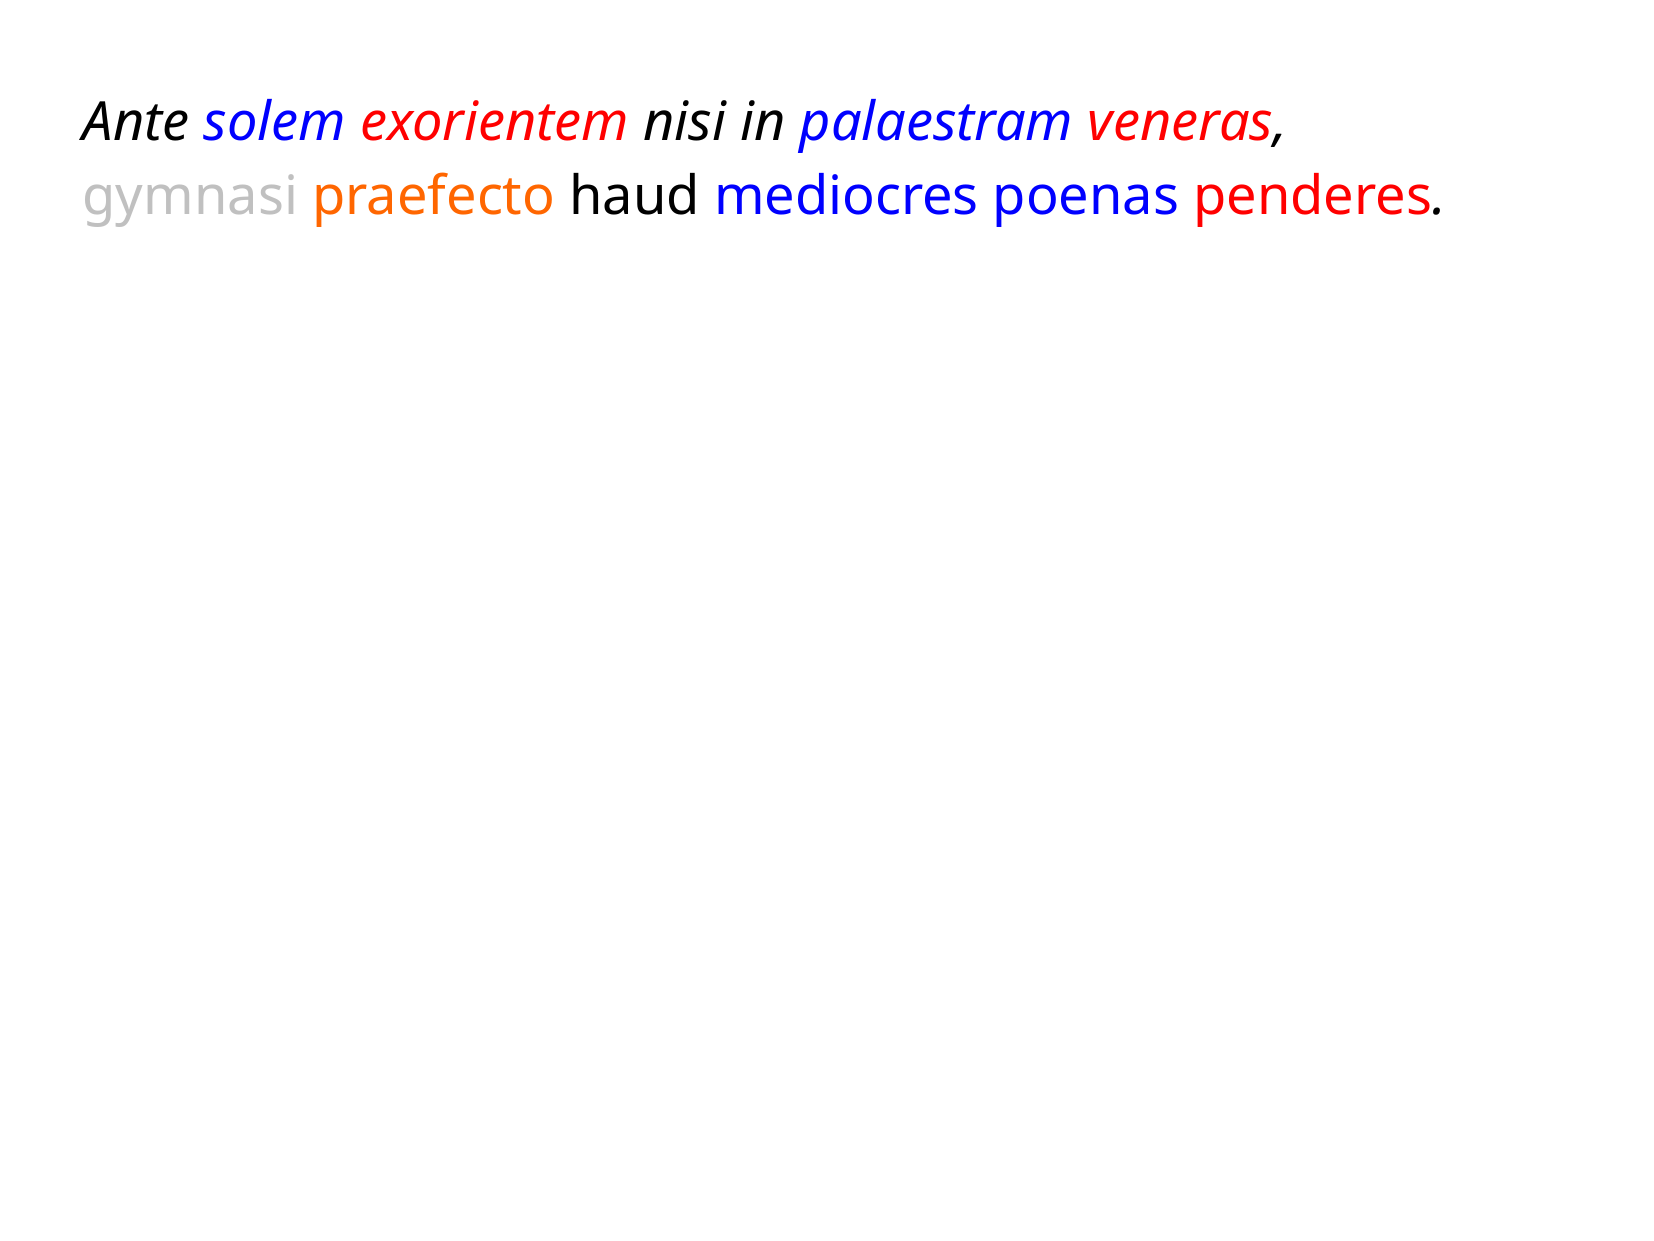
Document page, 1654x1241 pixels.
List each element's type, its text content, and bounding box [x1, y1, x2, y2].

list Ante solem exorientem nisi in palaestram veneras, gymnasi praefecto haud mediocres poenas penderes. [82, 82, 1571, 1109]
